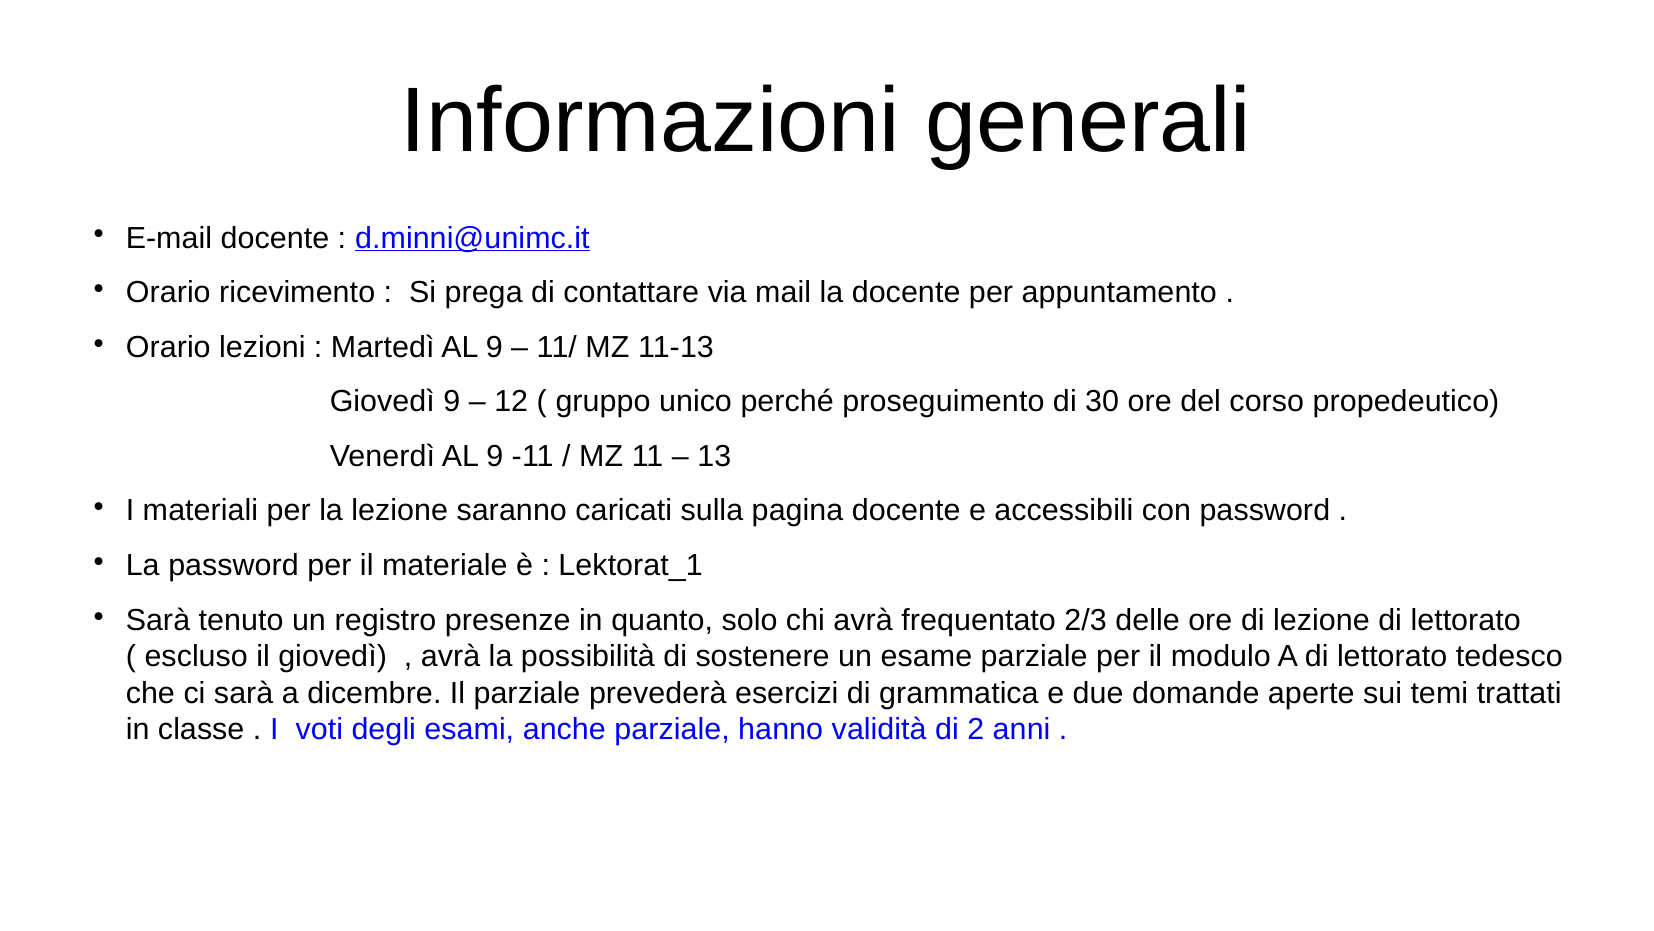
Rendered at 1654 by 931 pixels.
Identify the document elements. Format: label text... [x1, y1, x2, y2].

title Informazioni generali [82, 37, 1571, 193]
list E-mail docente : d.minni@unimc.it Orario ricevimento : Si prega di contattare via mail la docente per appuntamento . Orario lezioni : Martedì AL 9 – 11/ MZ 11-13 Giovedì 9 – 12 ( gruppo unico perché proseguimento di 30 ore del corso propedeutico) Venerdì AL 9 -11 / MZ 11 – 13 I materiali per la lezione saranno caricati sulla pagina docente e accessibili con password . La password per il materiale è : Lektorat_1 Sarà tenuto un registro presenze in quanto, solo chi avrà frequentato 2/3 delle ore di lezione di lettorato ( escluso il giovedì) , avrà la possibilità di sostenere un esame parziale per il modulo A di lettorato tedesco che ci sarà a dicembre. Il parziale prevederà esercizi di grammatica e due domande aperte sui temi trattati in classe . I voti degli esami, anche parziale, hanno validità di 2 anni . [82, 217, 1571, 757]
